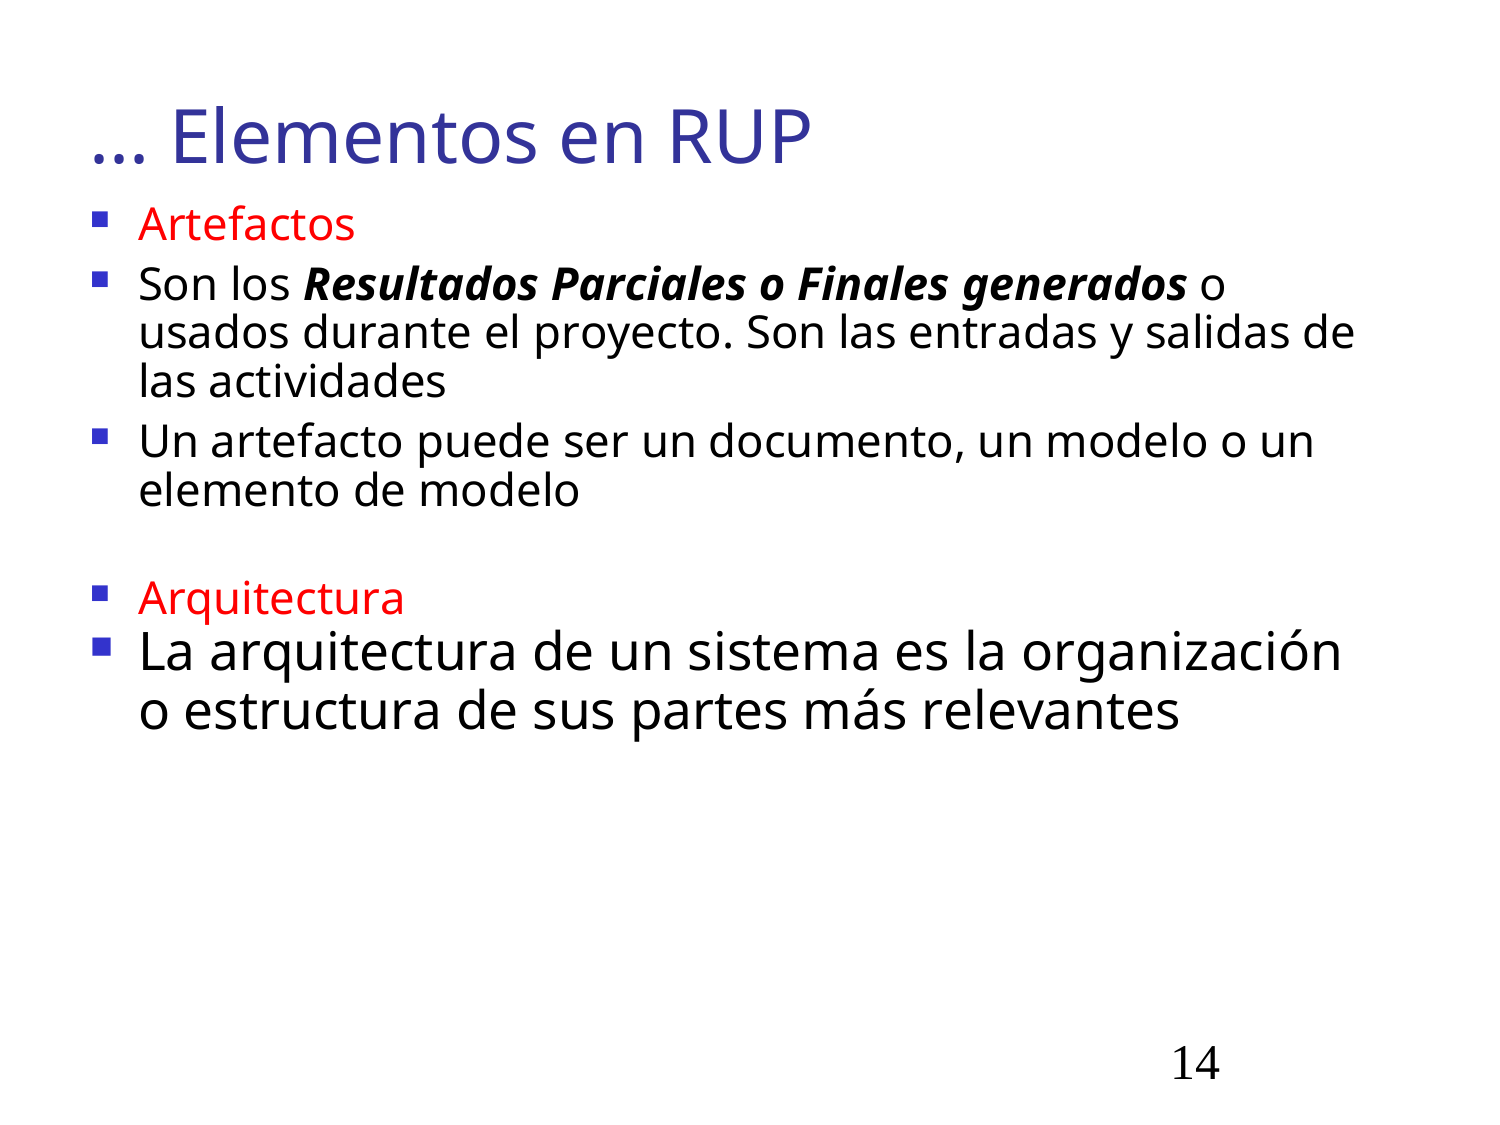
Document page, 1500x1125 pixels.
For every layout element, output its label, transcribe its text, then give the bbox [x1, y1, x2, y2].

title ... Elementos en RUP [75, 25, 1426, 188]
list Artefactos Son los Resultados Parciales o Finales generados o usados durante el proyecto. Son las entradas y salidas de las actividades Un artefacto puede ser un documento, un modelo o un elemento de modelo Arquitectura La arquitectura de un sistema es la organización o estructura de sus partes más relevantes [74, 187, 1398, 798]
